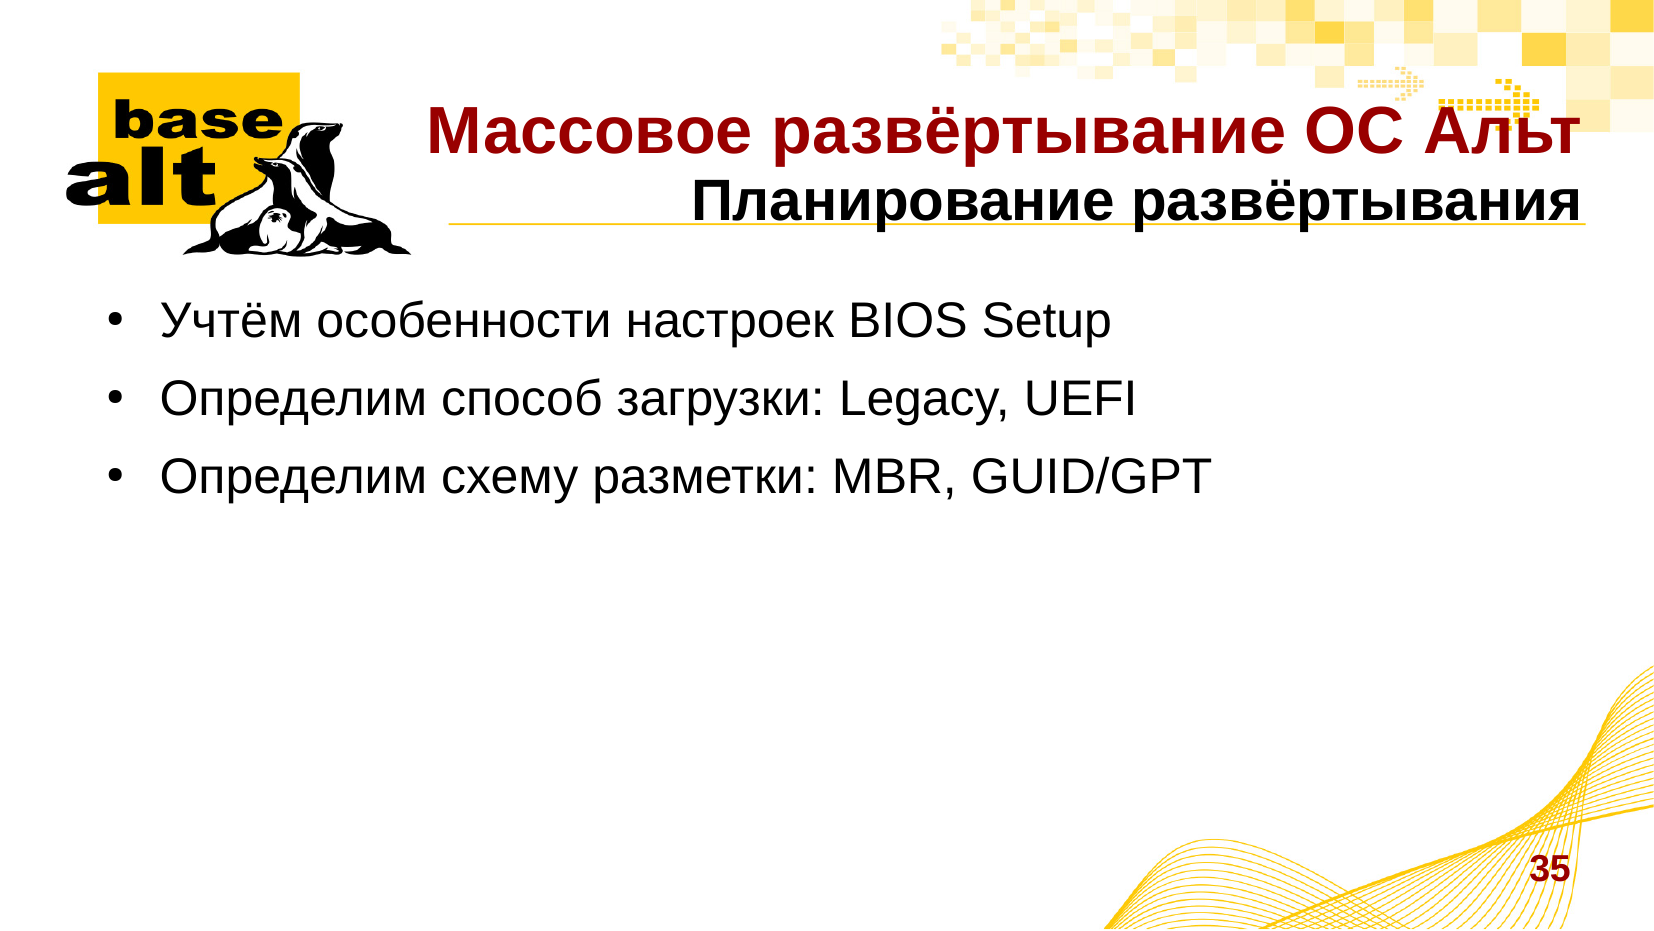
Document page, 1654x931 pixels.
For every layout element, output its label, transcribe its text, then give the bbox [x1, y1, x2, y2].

picture [0, 0, 1654, 931]
list Учтём особенности настроек BIOS Setup Определим способ загрузки: Legacy, UEFI Определим схему разметки: MBR, GUID/GPT [88, 292, 1577, 846]
title Массовое развёртывание ОС Альт Планирование развёртывания [372, 81, 1583, 245]
